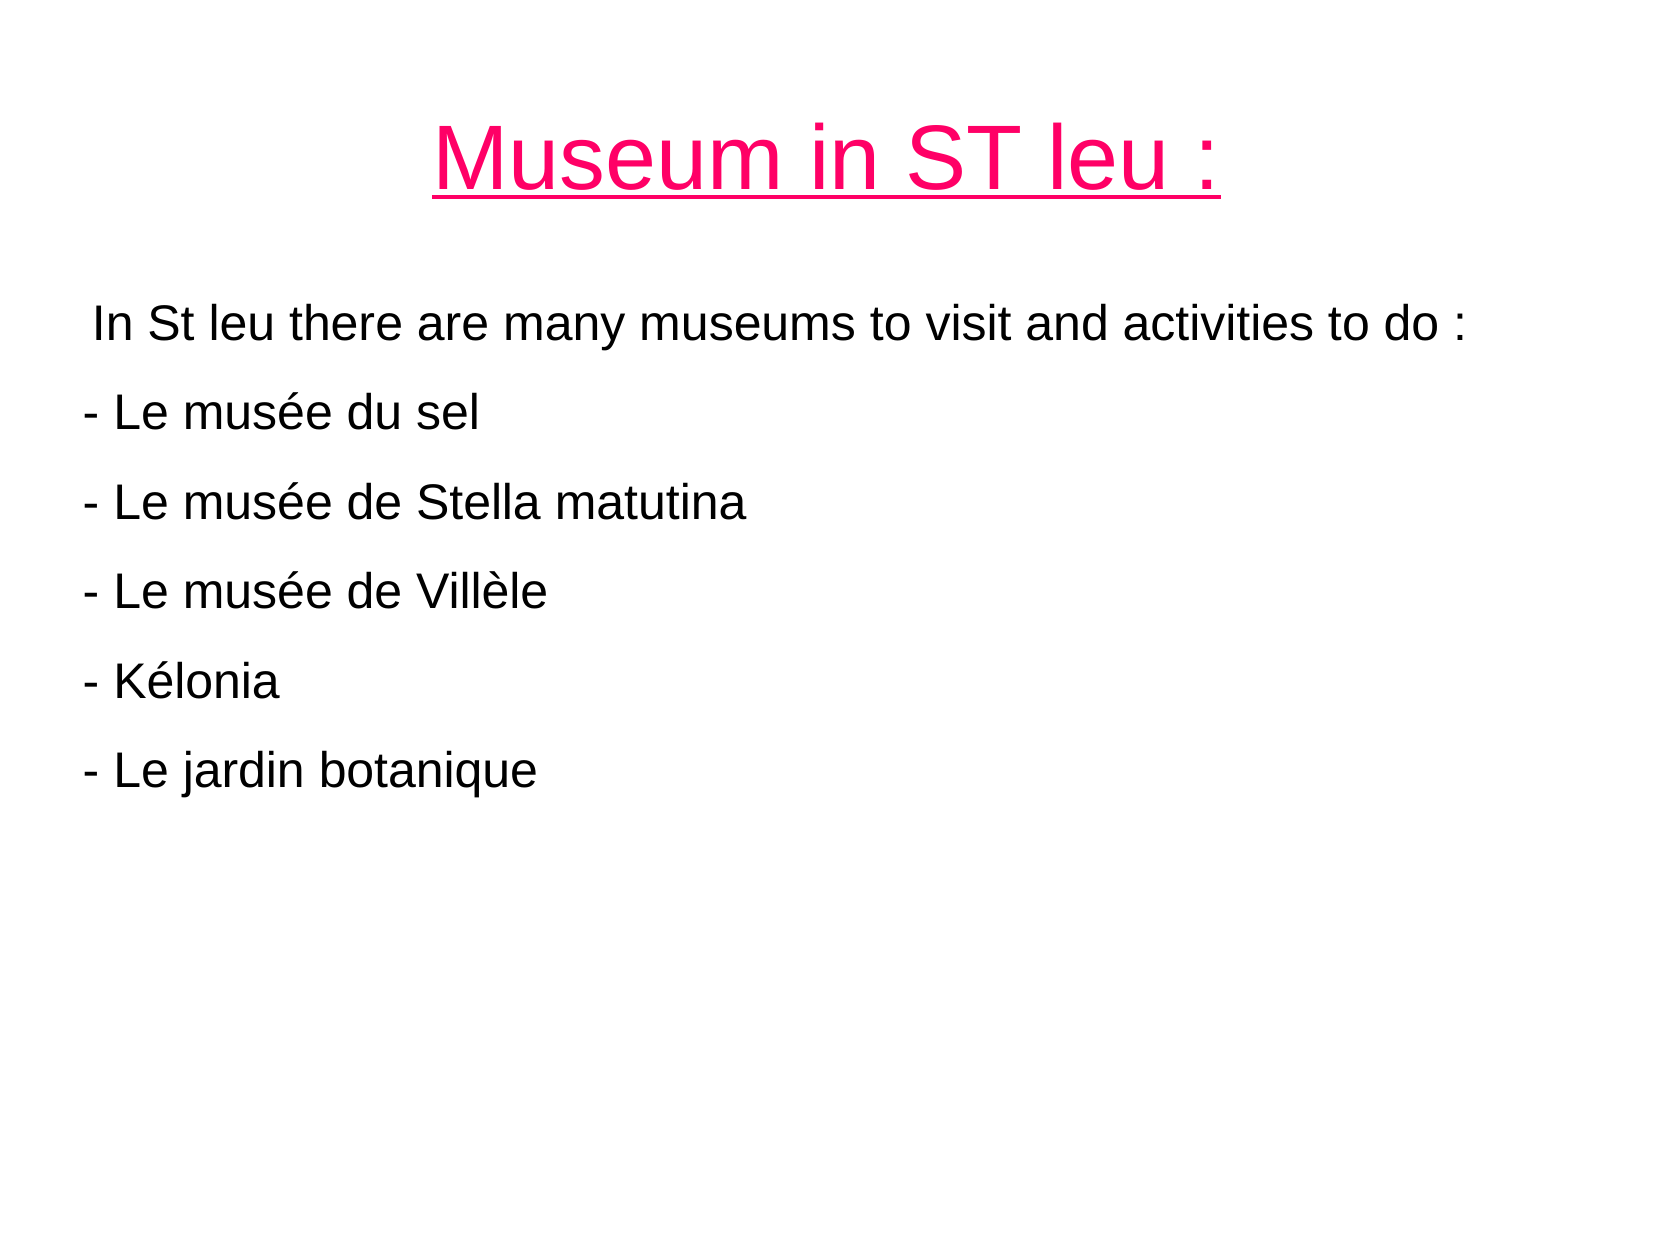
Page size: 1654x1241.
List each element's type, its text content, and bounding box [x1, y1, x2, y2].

subtitle In St leu there are many museums to visit and activities to do : - Le musée du sel - Le musée de Stella matutina - Le musée de Villèle - Kélonia - Le jardin botanique [82, 290, 1571, 1010]
title Museum in ST leu : [82, 49, 1571, 257]
